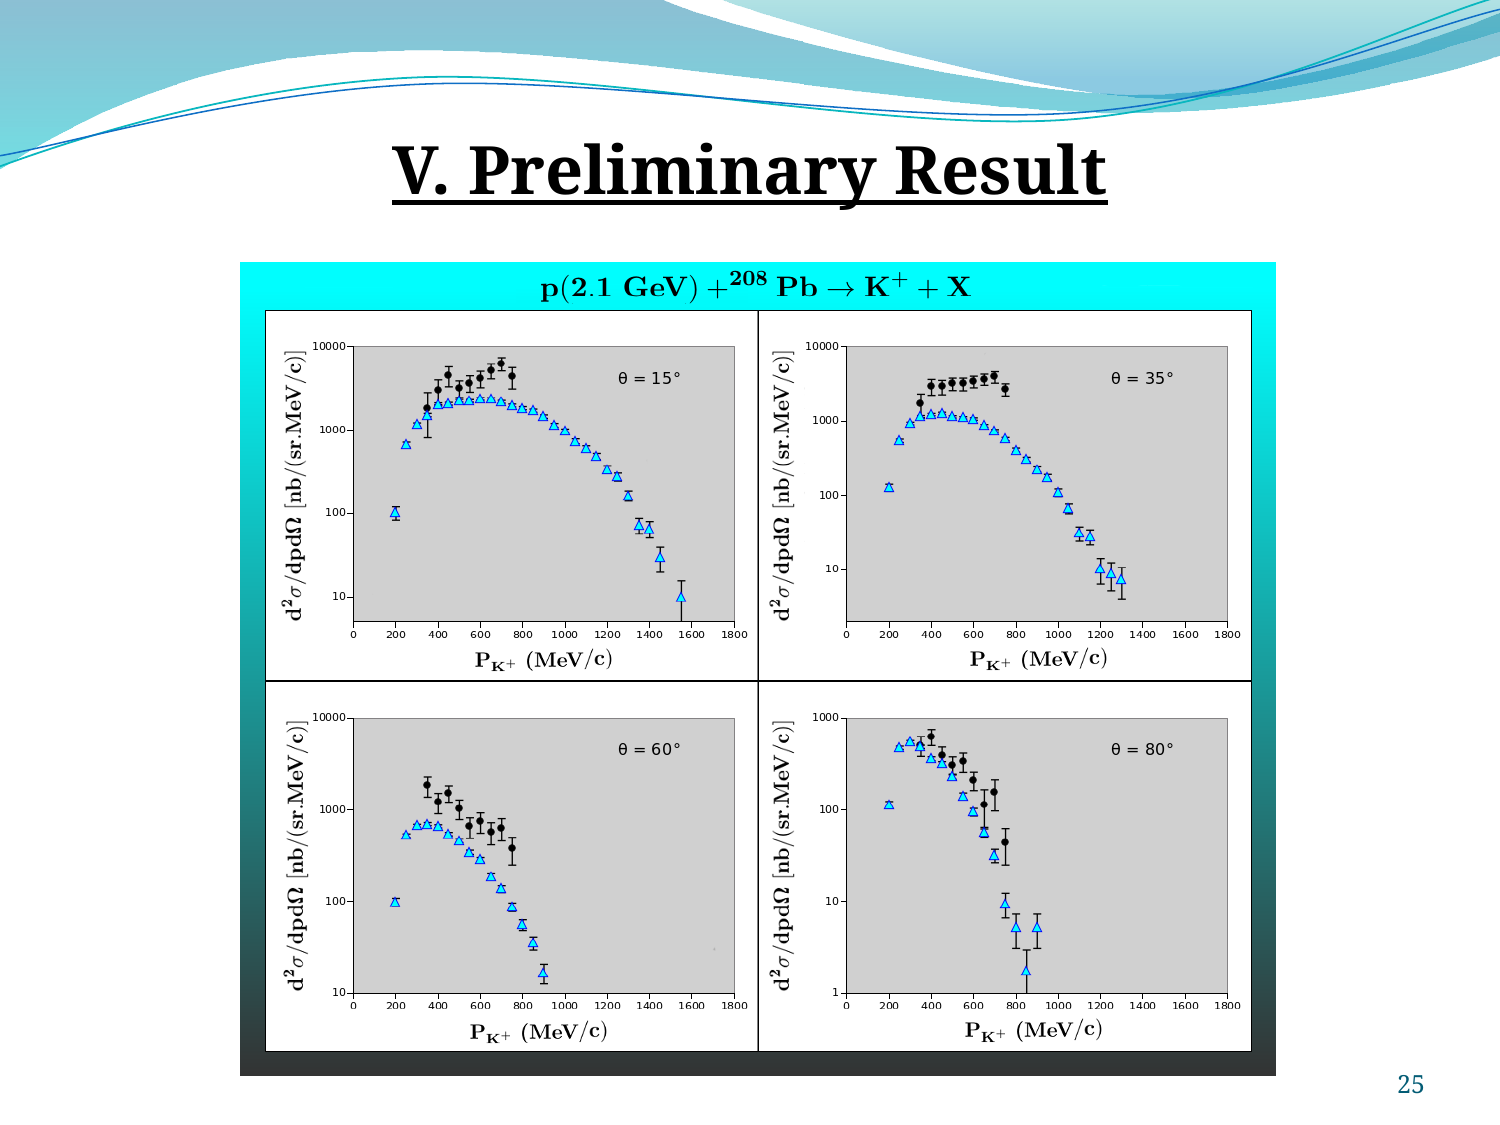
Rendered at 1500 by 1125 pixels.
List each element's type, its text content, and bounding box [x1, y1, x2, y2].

title V. Preliminary Result [75, 75, 1425, 263]
picture [240, 262, 1276, 1076]
